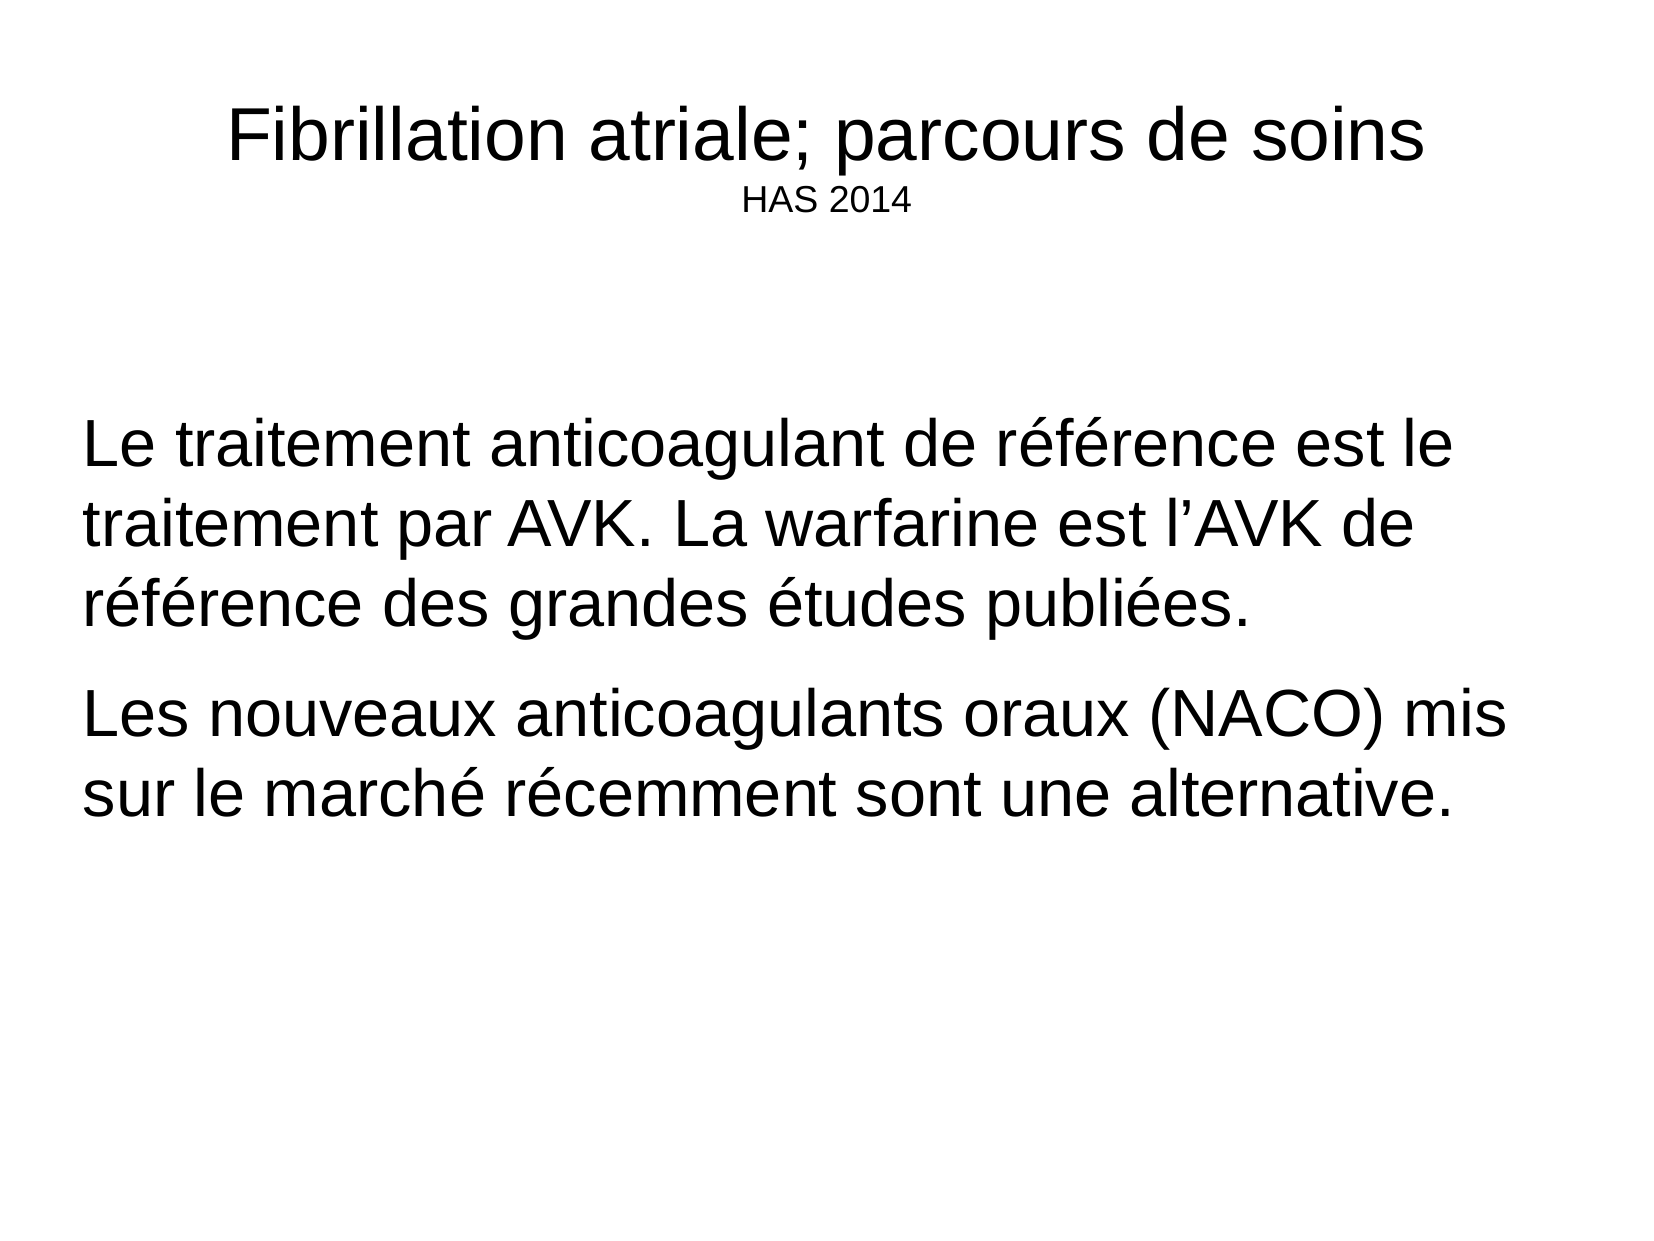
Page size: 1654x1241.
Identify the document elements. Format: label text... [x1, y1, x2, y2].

list Le traitement anticoagulant de référence est le traitement par AVK. La warfarine est l’AVK de référence des grandes études publiées. Les nouveaux anticoagulants oraux (NACO) mis sur le marché récemment sont une alternative. [82, 290, 1571, 1010]
title Fibrillation atriale; parcours de soins HAS 2014 [82, 49, 1571, 257]
